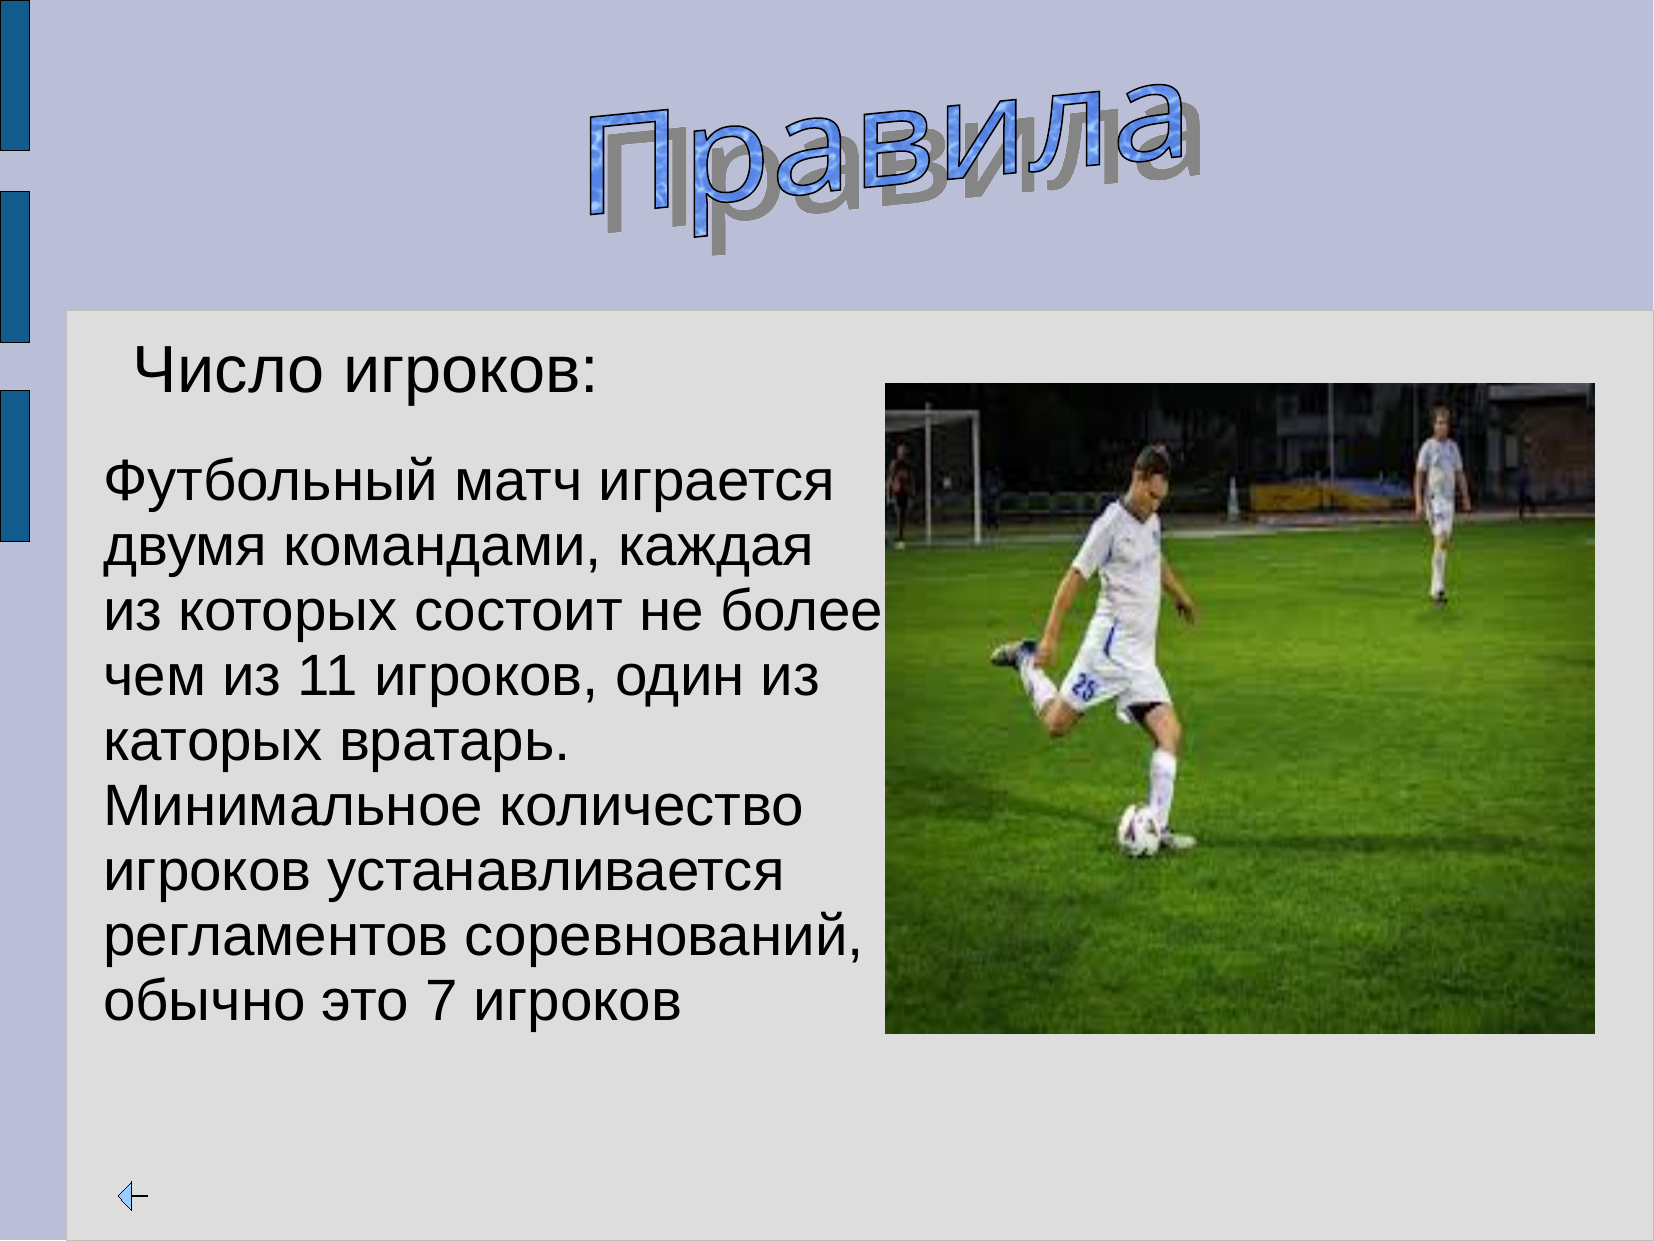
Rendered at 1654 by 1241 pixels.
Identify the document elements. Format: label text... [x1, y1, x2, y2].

text_box Правила [590, 109, 668, 215]
text_box Правила [947, 99, 1016, 180]
text_box Правила [694, 126, 764, 238]
text_box Правила [777, 118, 841, 196]
text_box Число игроков: [118, 324, 739, 440]
text_box [118, 1181, 148, 1211]
text_box Правила [1029, 91, 1100, 172]
text_box Правила [864, 110, 930, 188]
picture [885, 383, 1595, 1034]
text_box Правила [1118, 84, 1182, 162]
text_box Футбольный матч играется двумя командами, каждая из которых состоит не более чем из 11 игроков, один из каторых вратарь. Минимальное количество игроков устанавливается регламентов соревнований, обычно это 7 игроков [88, 440, 900, 1093]
